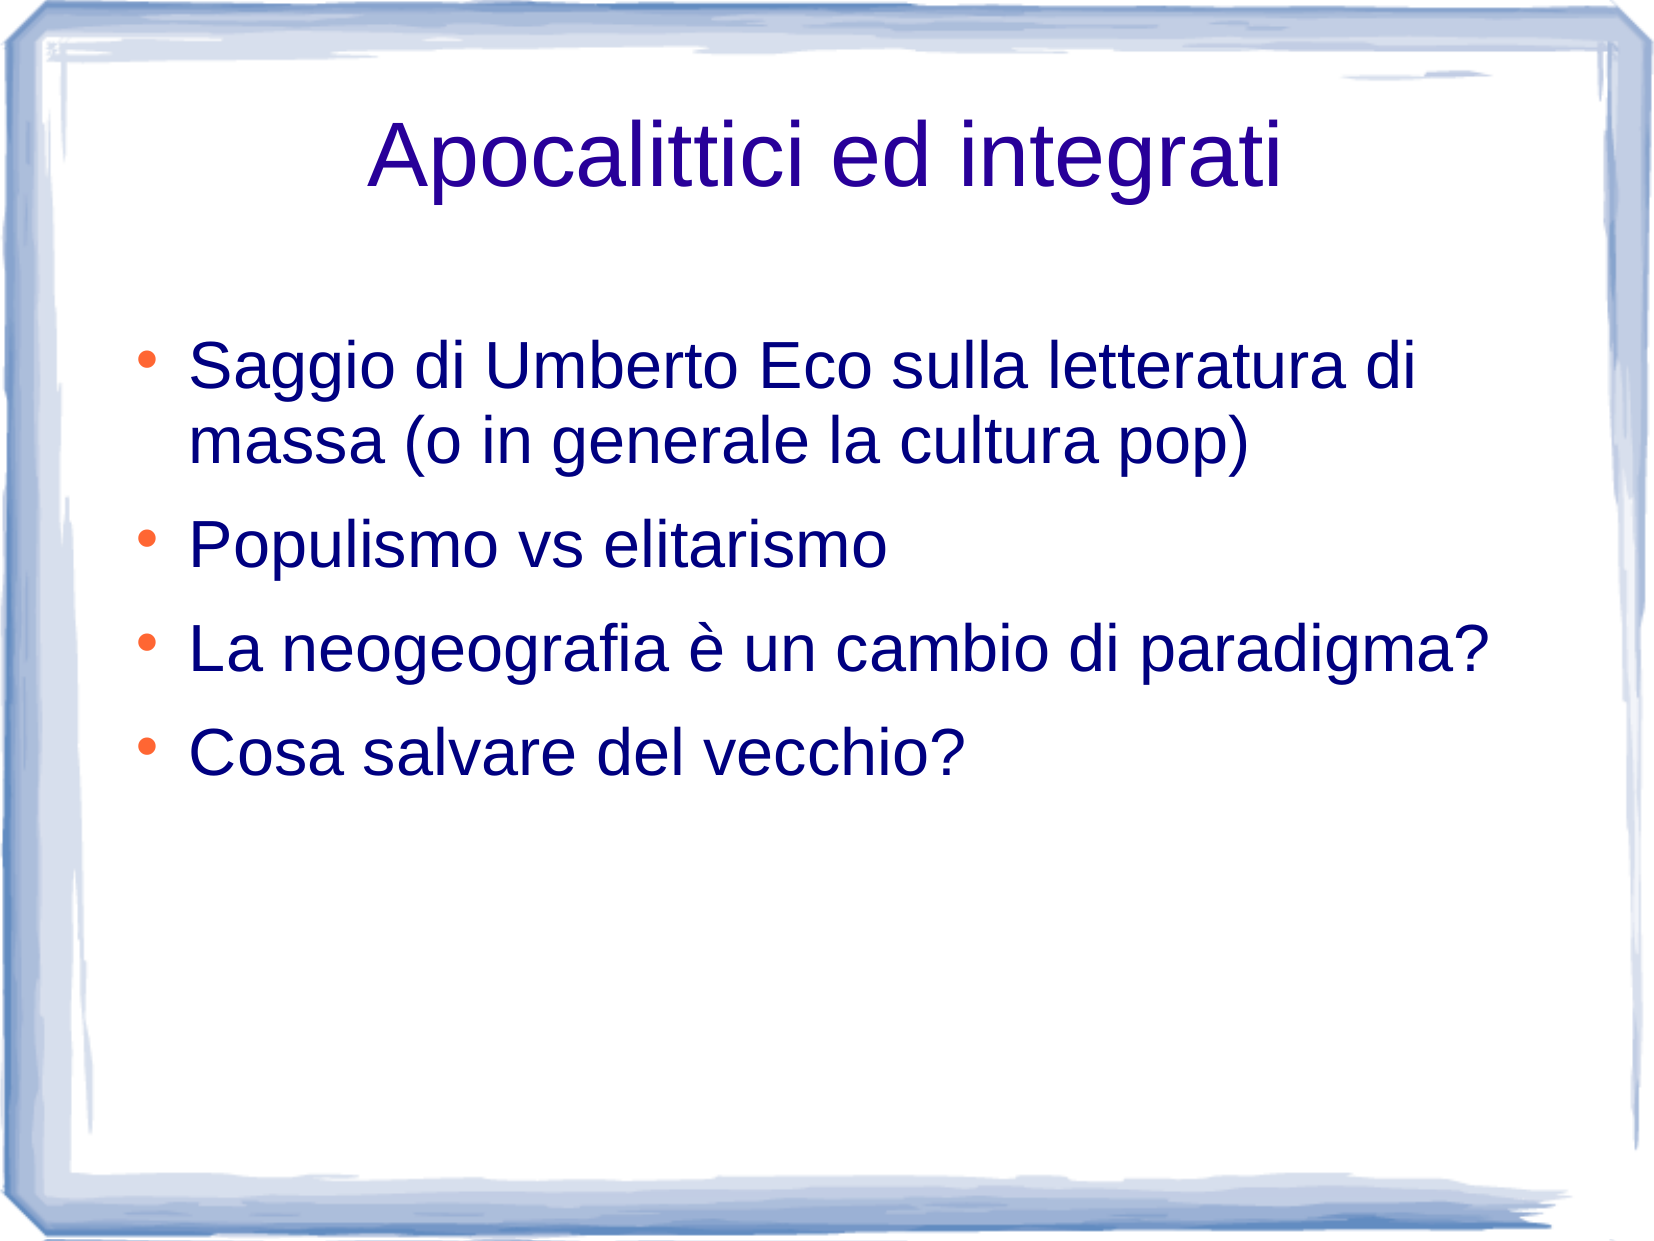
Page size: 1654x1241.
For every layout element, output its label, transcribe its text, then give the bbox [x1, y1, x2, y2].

picture [0, 0, 1654, 1241]
list Saggio di Umberto Eco sulla letteratura di massa (o in generale la cultura pop) Populismo vs elitarismo La neogeografia è un cambio di paradigma? Cosa salvare del vecchio? [118, 324, 1571, 1129]
title Apocalittici ed integrati [82, 49, 1571, 257]
